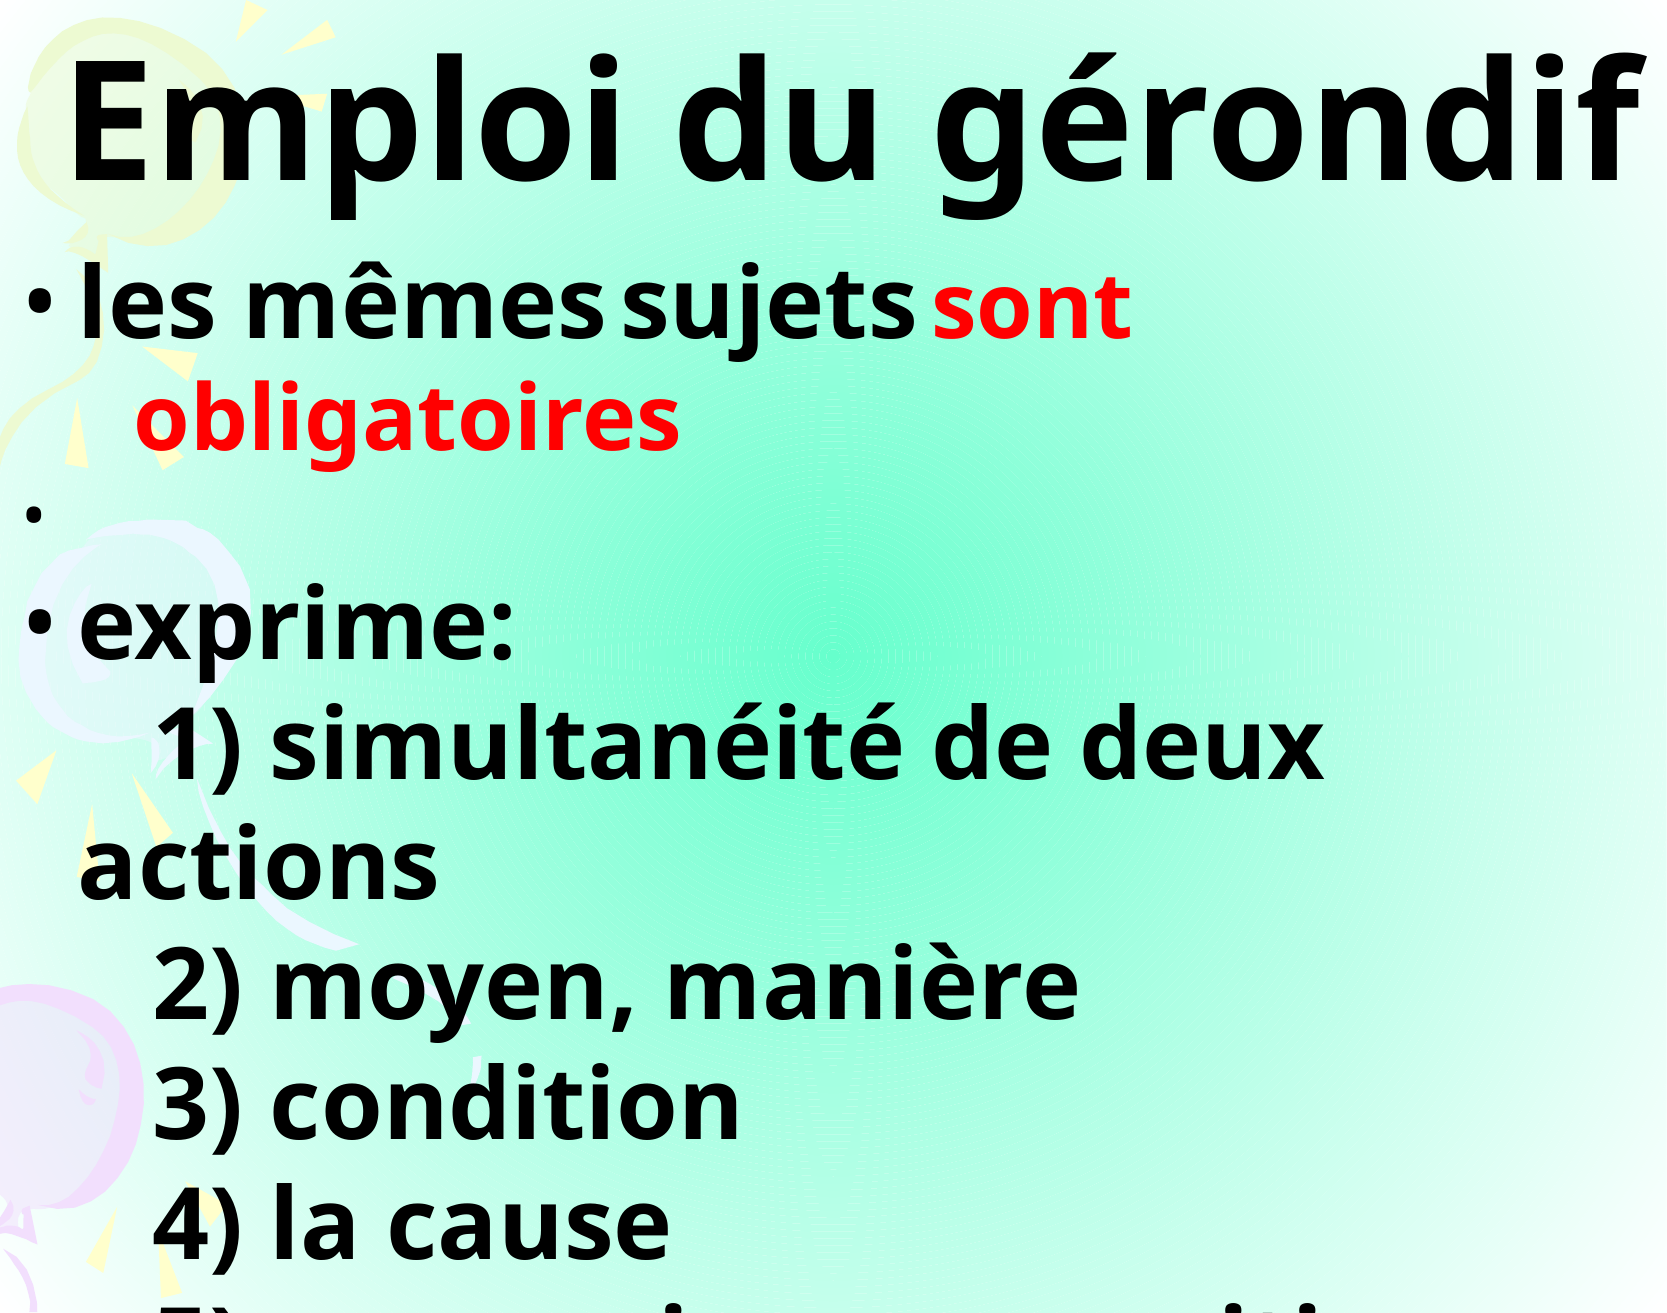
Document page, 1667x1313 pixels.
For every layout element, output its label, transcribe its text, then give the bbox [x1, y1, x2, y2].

text_box Emploi du gérondif les mêmes sujets sont obligatoires exprime: 1) simultanéité de deux actions 2) moyen, manière 3) condition 4) la cause 5) concession – opposition (přípustku) [6, 6, 1667, 1167]
